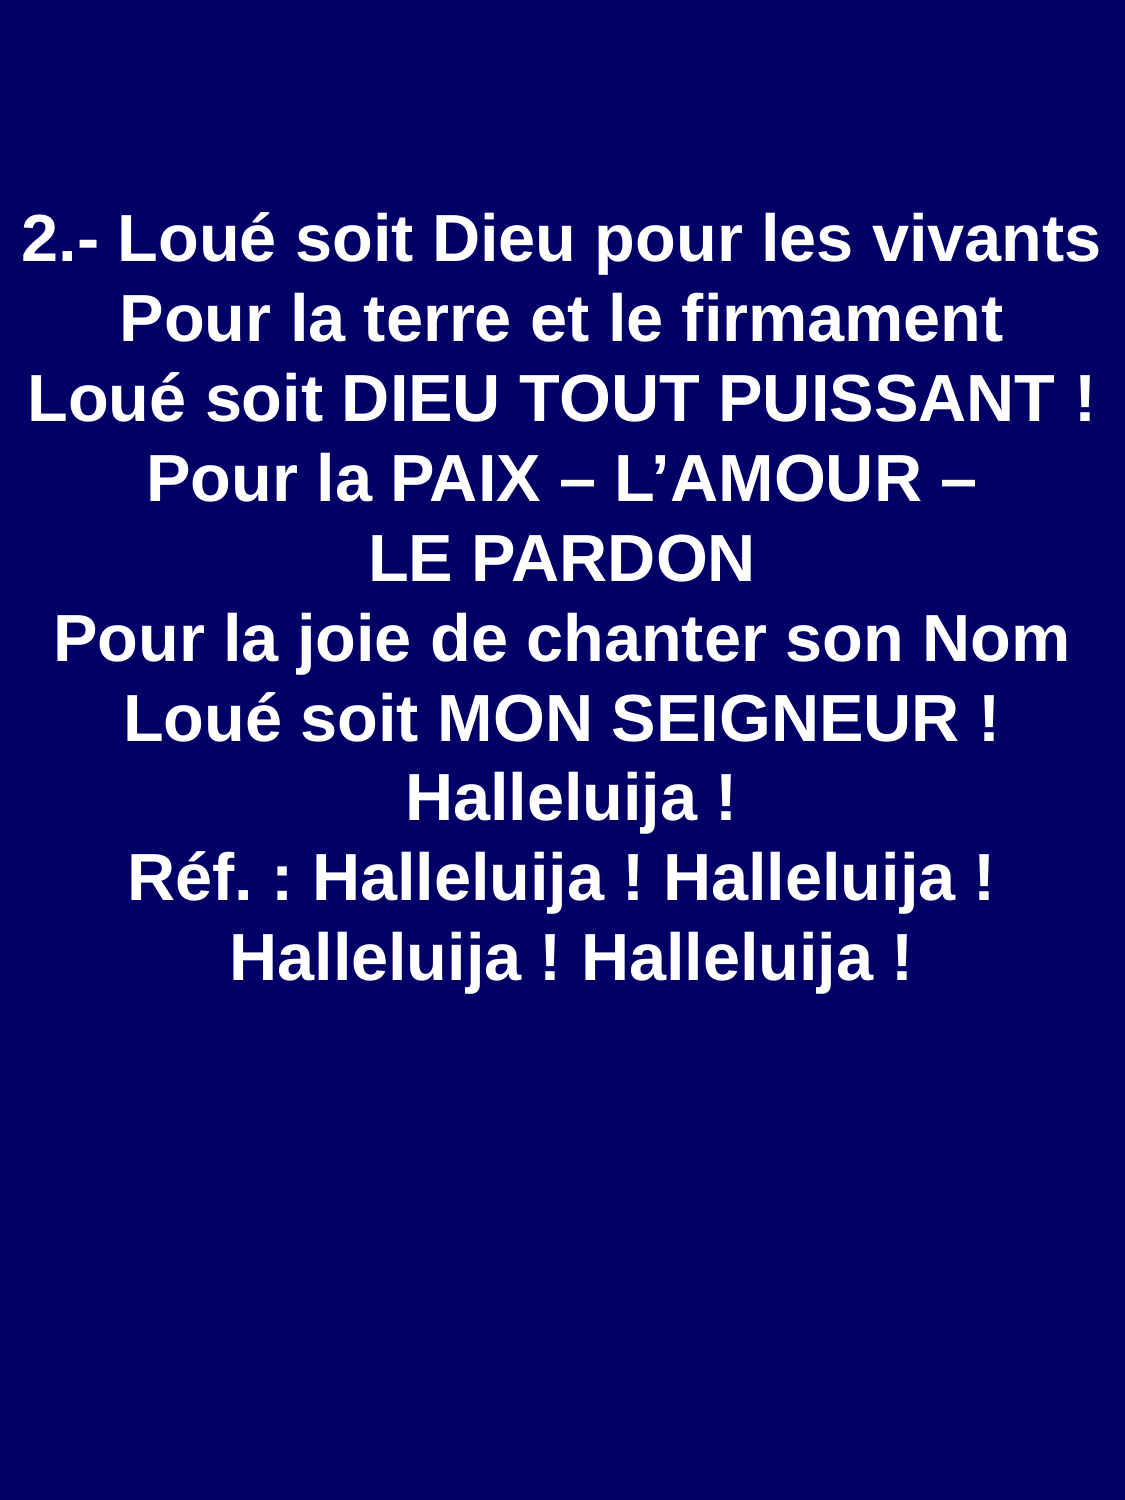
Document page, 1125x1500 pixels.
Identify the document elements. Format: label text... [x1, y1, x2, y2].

text_box 2.- Loué soit Dieu pour les vivants Pour la terre et le firmament Loué soit DIEU TOUT PUISSANT ! Pour la PAIX – L’AMOUR – LE PARDON Pour la joie de chanter son Nom Loué soit MON SEIGNEUR ! Halleluija ! Réf. : Halleluija ! Halleluija ! Halleluija ! Halleluija ! [0, 47, 1125, 1062]
